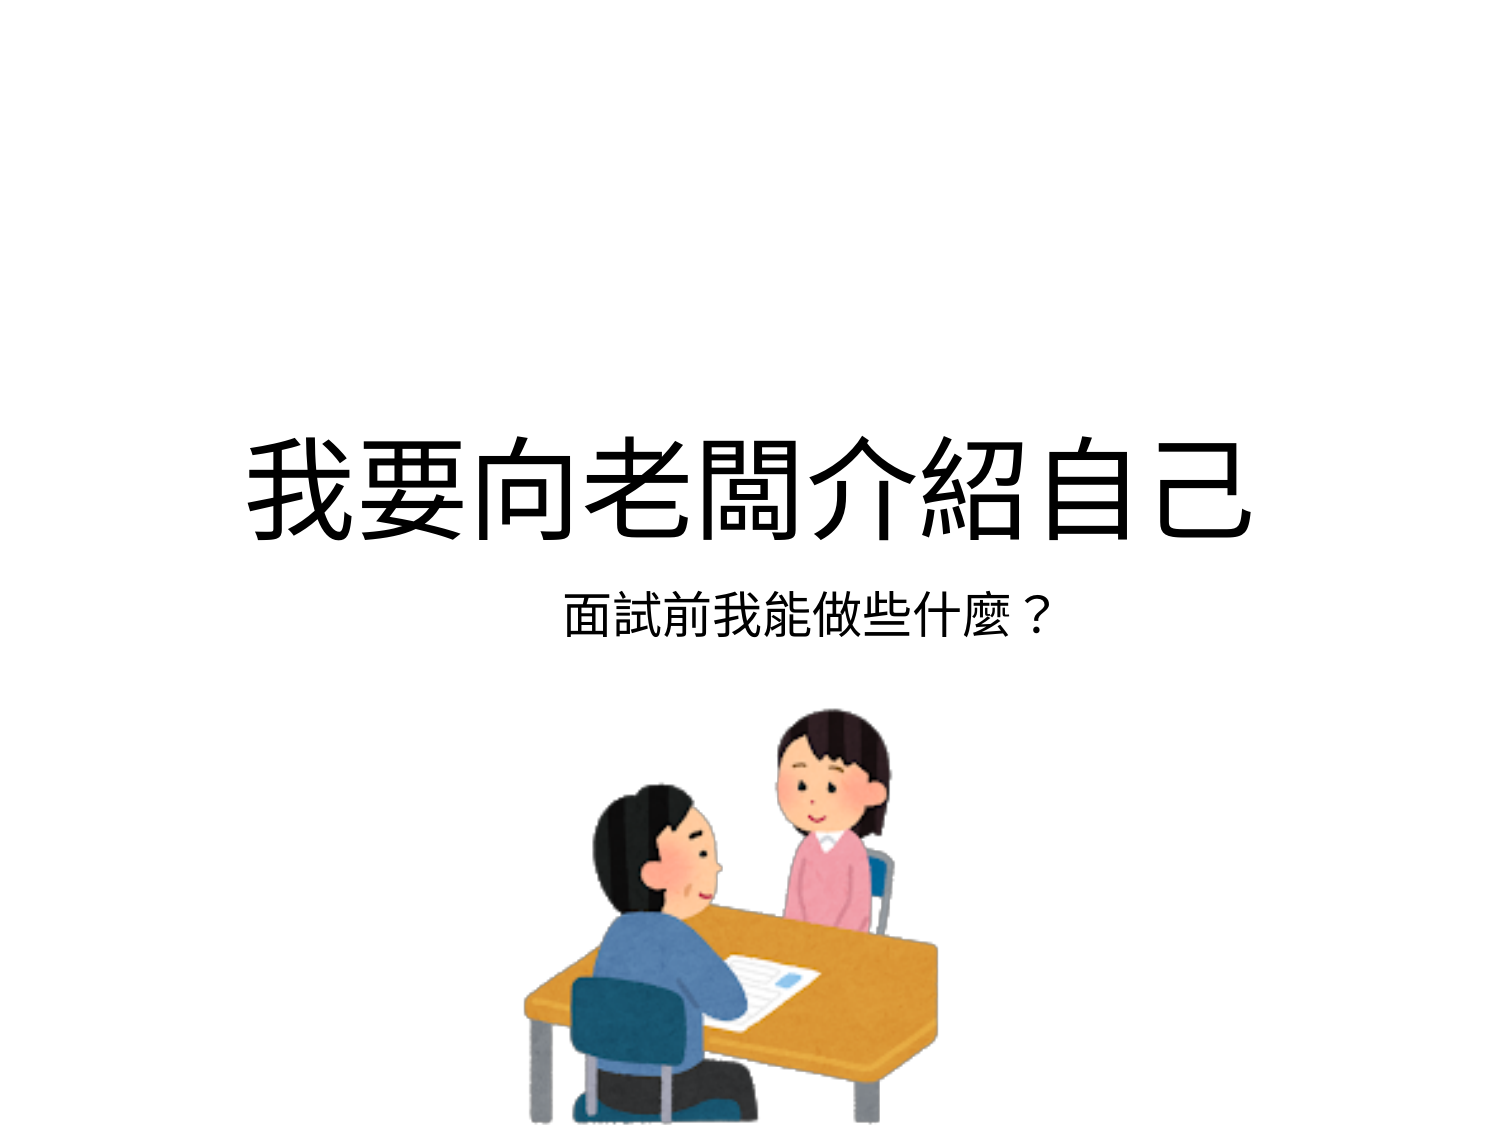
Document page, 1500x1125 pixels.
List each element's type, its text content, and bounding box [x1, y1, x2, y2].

picture [505, 687, 961, 1125]
text_box 面試前我能做些什麼？ [547, 576, 1078, 652]
title 我要向老闆介紹自己 [136, 267, 1363, 562]
